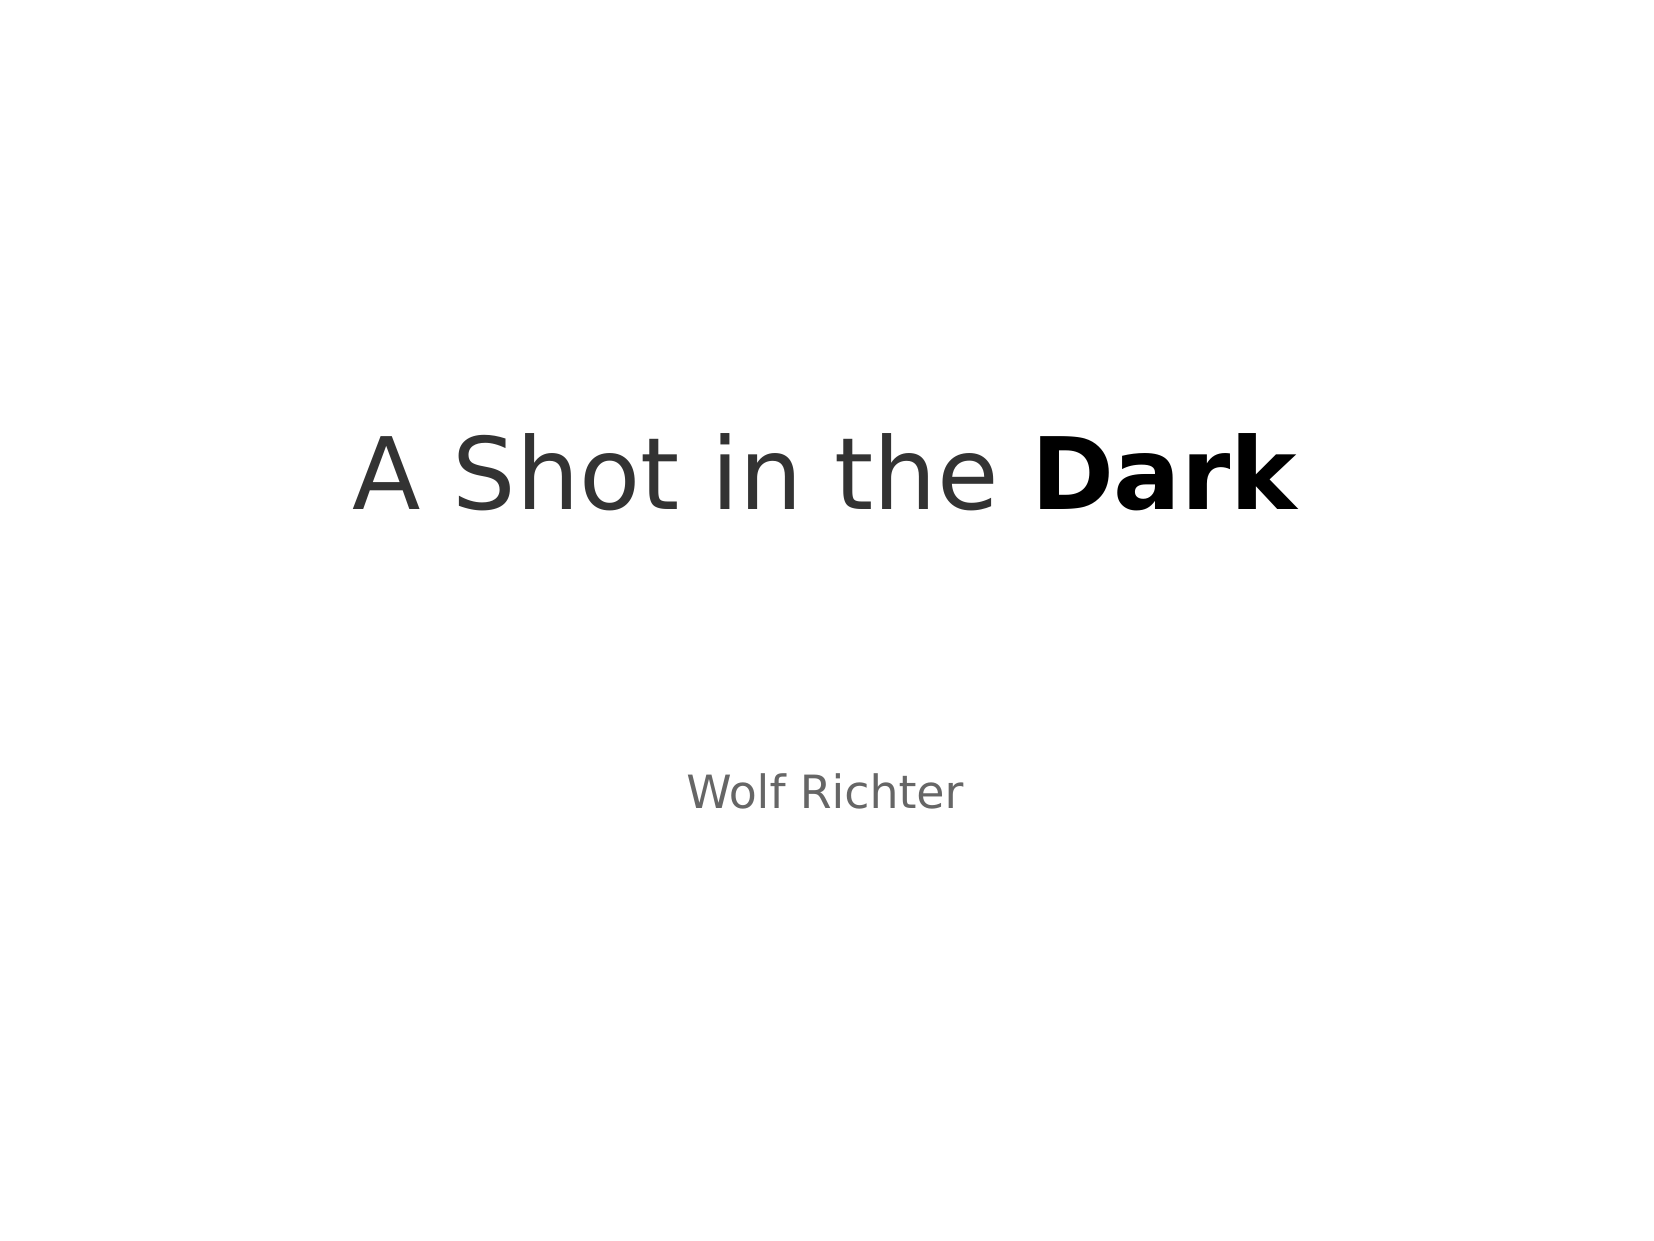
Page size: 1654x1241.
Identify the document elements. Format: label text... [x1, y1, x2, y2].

subtitle A Shot in the Dark Wolf Richter [37, 56, 1613, 1102]
